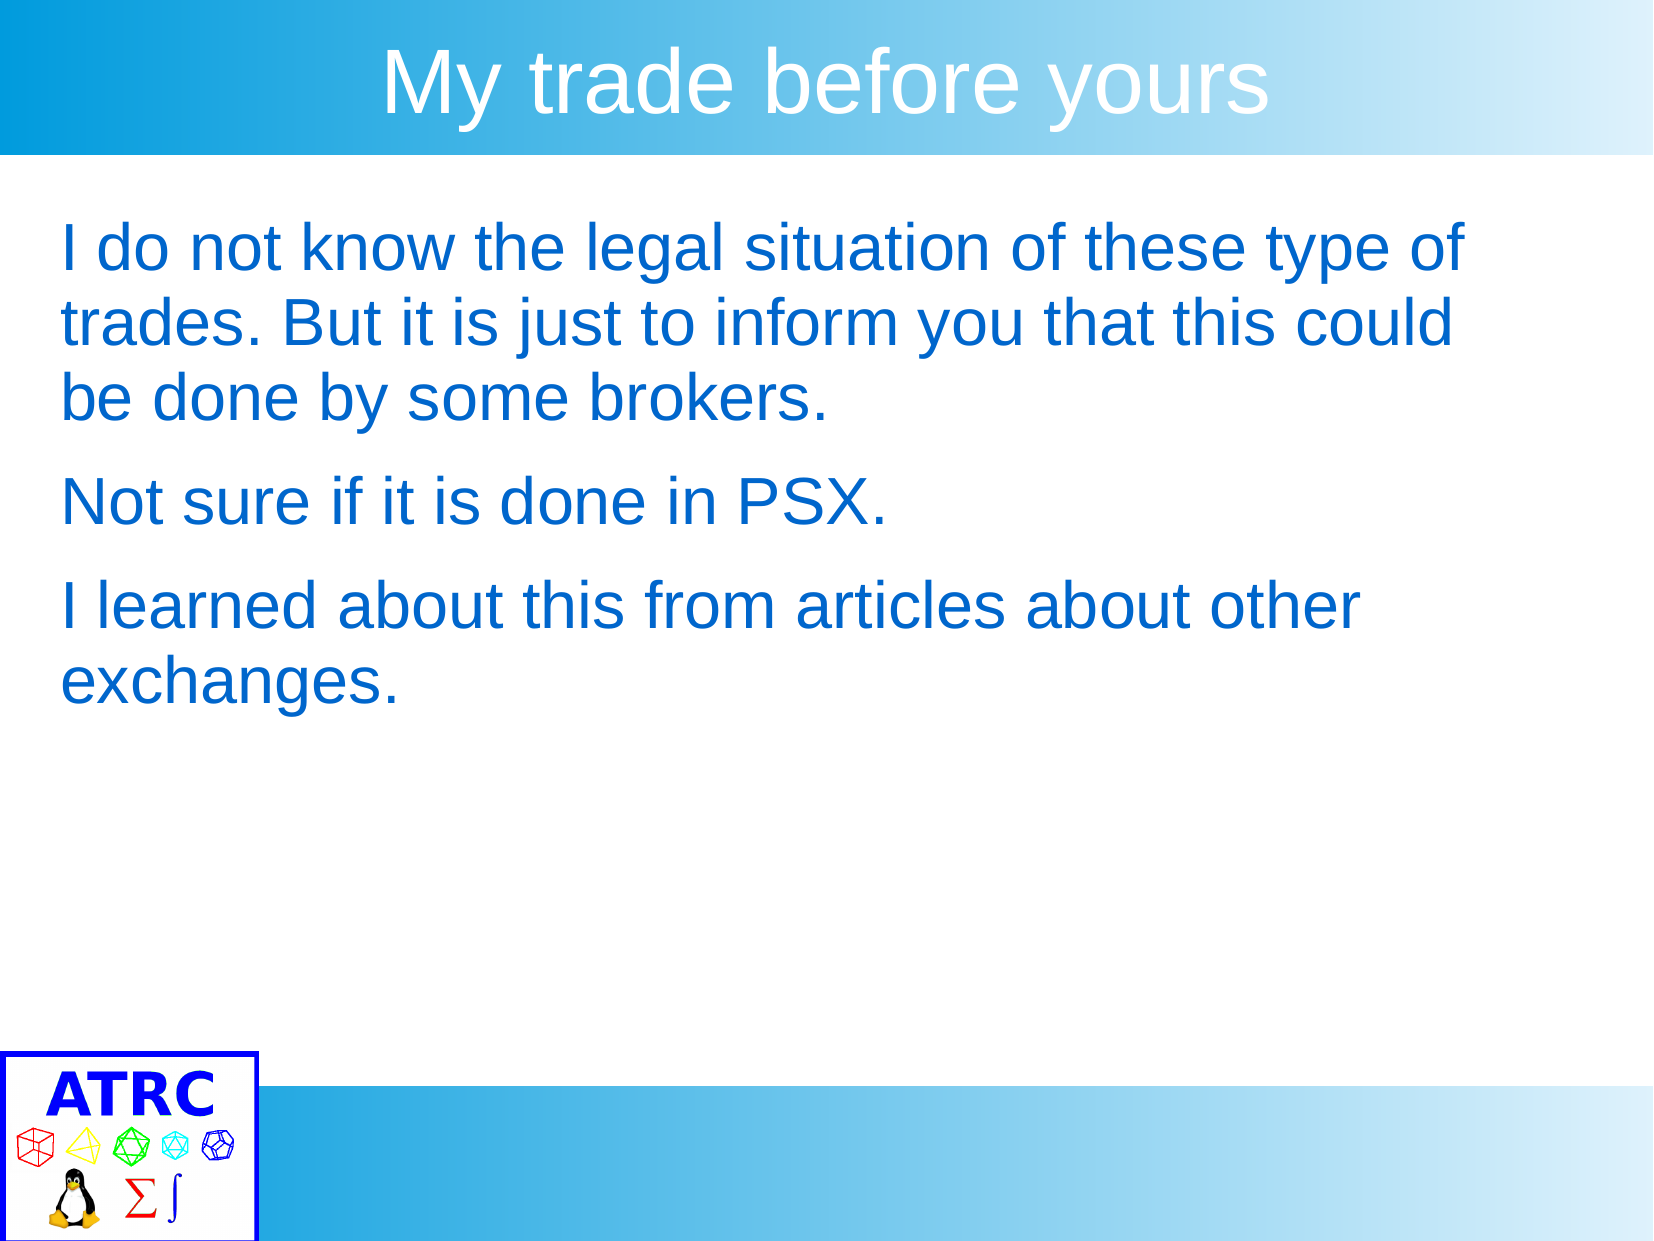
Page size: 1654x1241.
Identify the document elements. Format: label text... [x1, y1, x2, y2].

list I do not know the legal situation of these type of trades. But it is just to inform you that this could be done by some brokers. Not sure if it is done in PSX. I learned about this from articles about other exchanges. [60, 210, 1549, 930]
picture [0, 1051, 259, 1241]
title My trade before yours [82, 30, 1571, 135]
